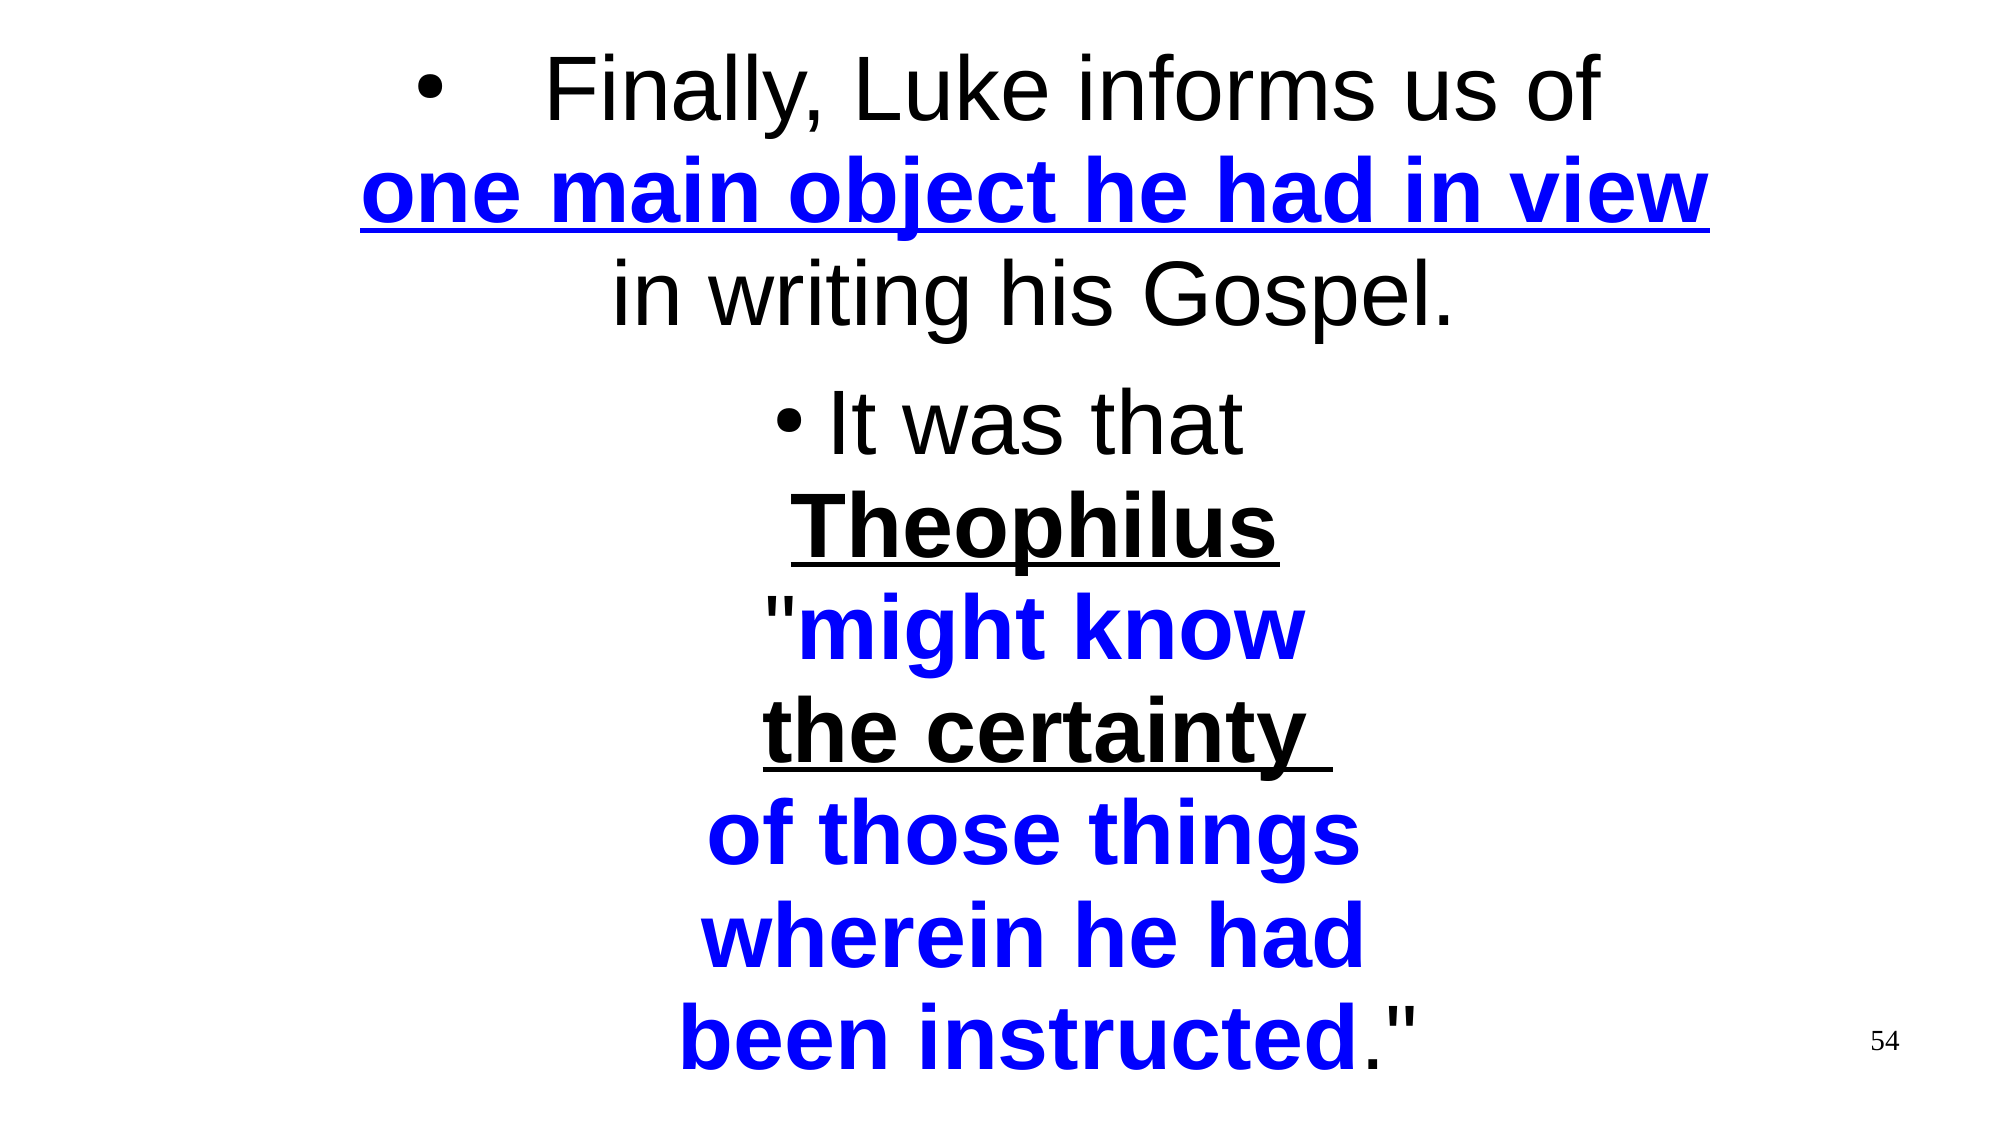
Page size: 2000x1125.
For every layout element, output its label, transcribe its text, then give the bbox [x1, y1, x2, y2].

list Finally, Luke informs us of one main object he had in view in writing his Gospel. It was that Theophilus "might know the certainty of those things wherein he had been instructed." [37, 37, 1988, 1125]
